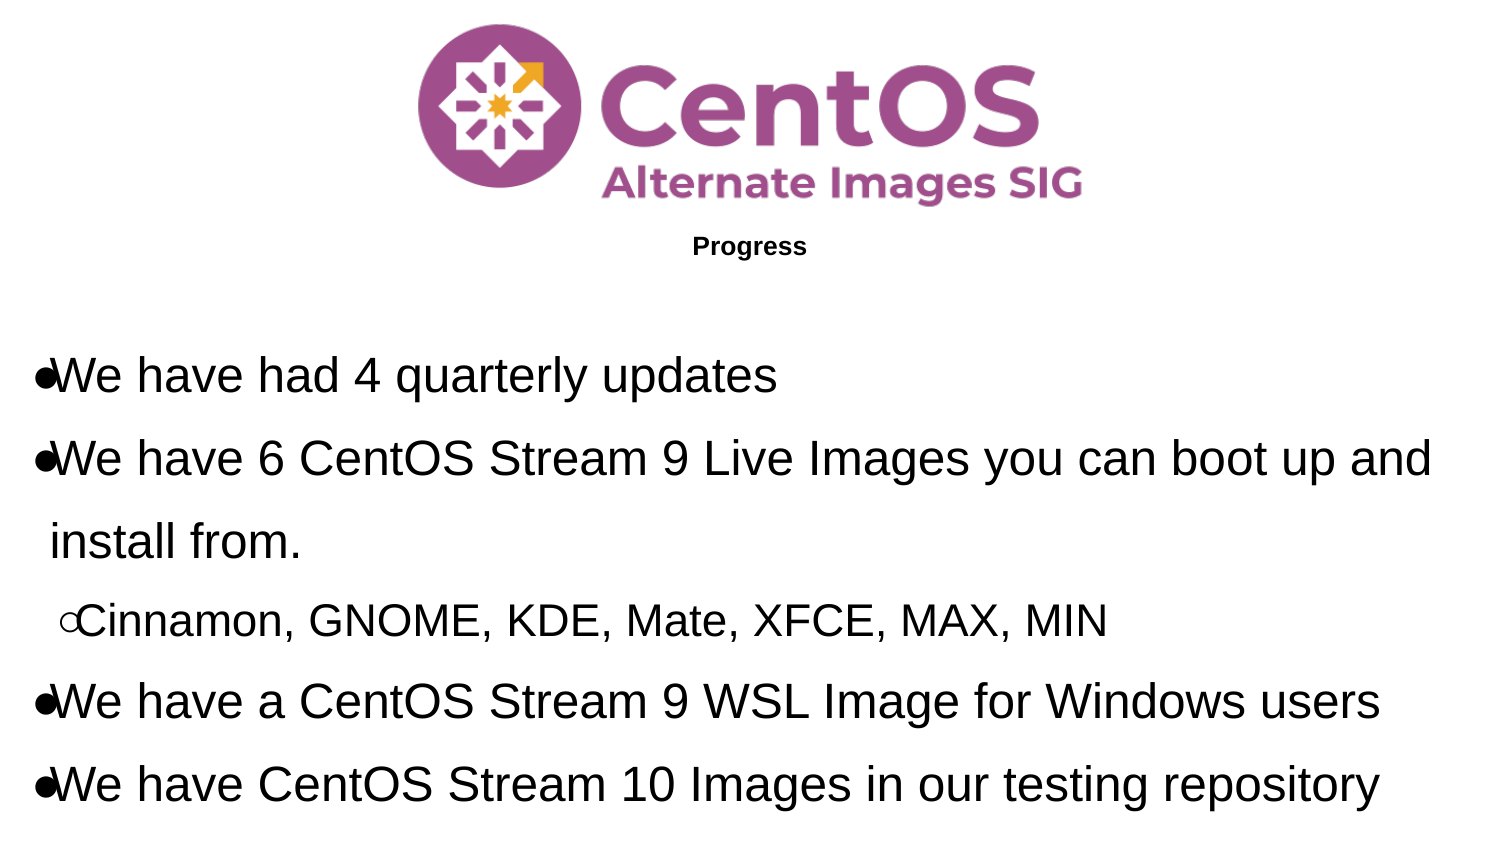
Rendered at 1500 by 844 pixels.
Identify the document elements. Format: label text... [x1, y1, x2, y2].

list We have had 4 quarterly updates We have 6 CentOS Stream 9 Live Images you can boot up and install from. Cinnamon, GNOME, KDE, Mate, XFCE, MAX, MIN We have a CentOS Stream 9 WSL Image for Windows users We have CentOS Stream 10 Images in our testing repository GNOME, MIN, WSL The Live Image Installer currently does not work [9, 305, 1500, 844]
title Progress [367, 211, 1133, 305]
picture [393, 0, 1107, 232]
